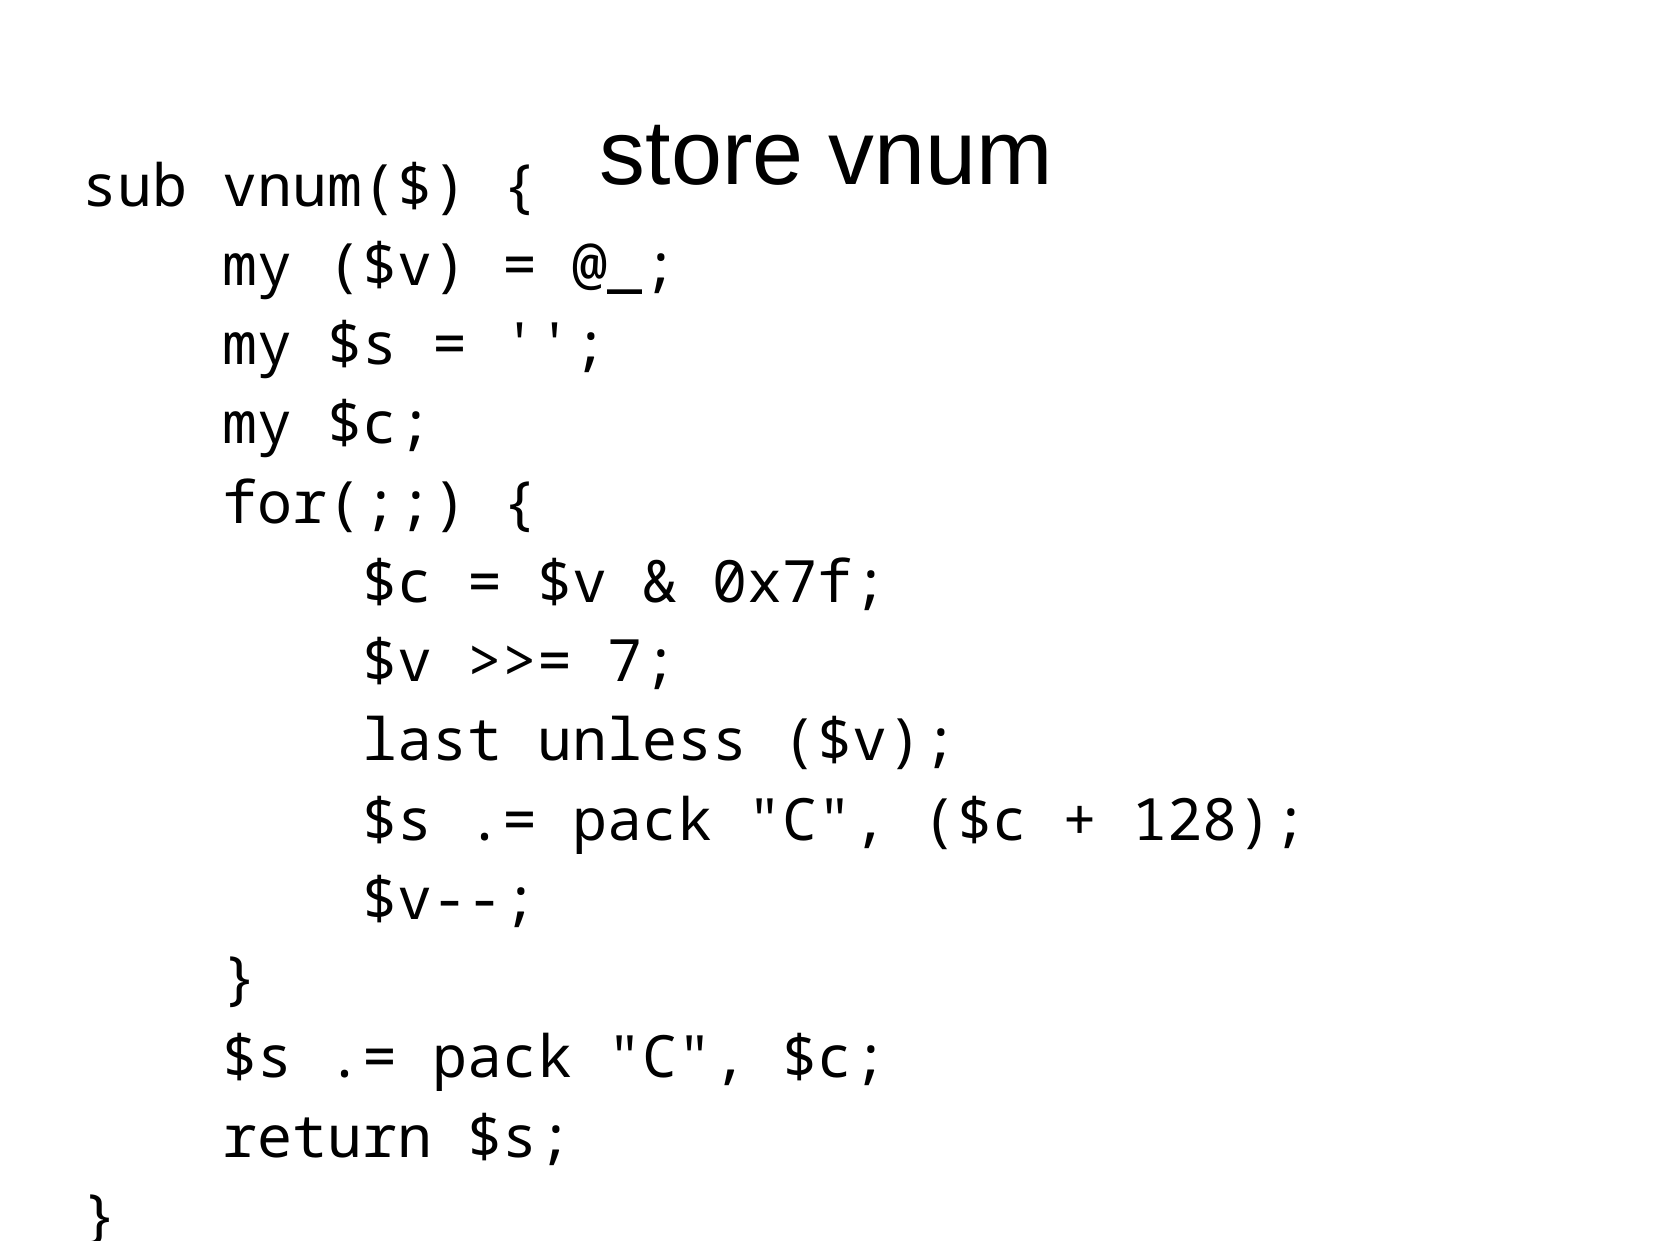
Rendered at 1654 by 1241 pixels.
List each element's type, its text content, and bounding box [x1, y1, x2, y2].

subtitle sub vnum($) { my ($v) = @_; my $s = ''; my $c; for(;;) { $c = $v & 0x7f; $v >>= 7; last unless ($v); $s .= pack "C", ($c + 128); $v--; } $s .= pack "C", $c; return $s; } [82, 250, 1571, 1147]
title store vnum [82, 49, 1571, 250]
